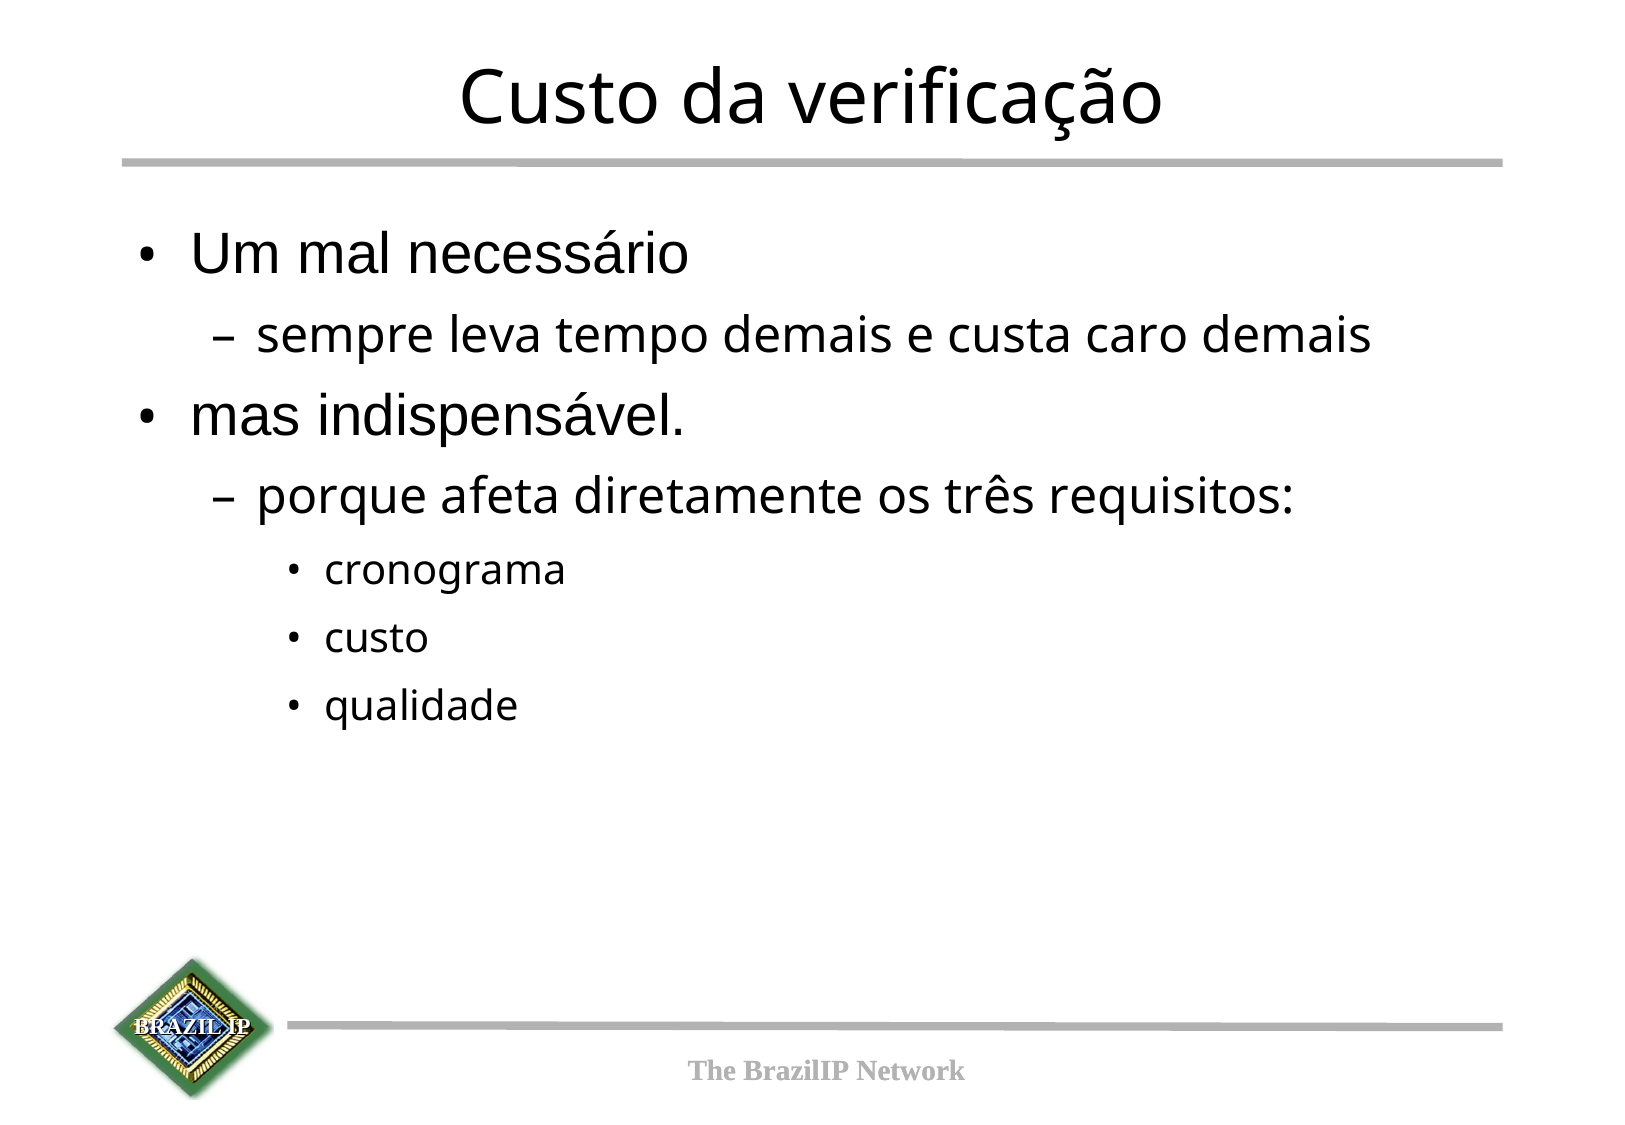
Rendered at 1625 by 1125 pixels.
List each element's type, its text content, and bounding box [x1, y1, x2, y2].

title Custo da verificação [121, 41, 1503, 147]
picture [108, 953, 274, 1100]
list Um mal necessário sempre leva tempo demais e custa caro demais mas indispensável. porque afeta diretamente os três requisitos: cronograma custo qualidade [121, 212, 1488, 943]
